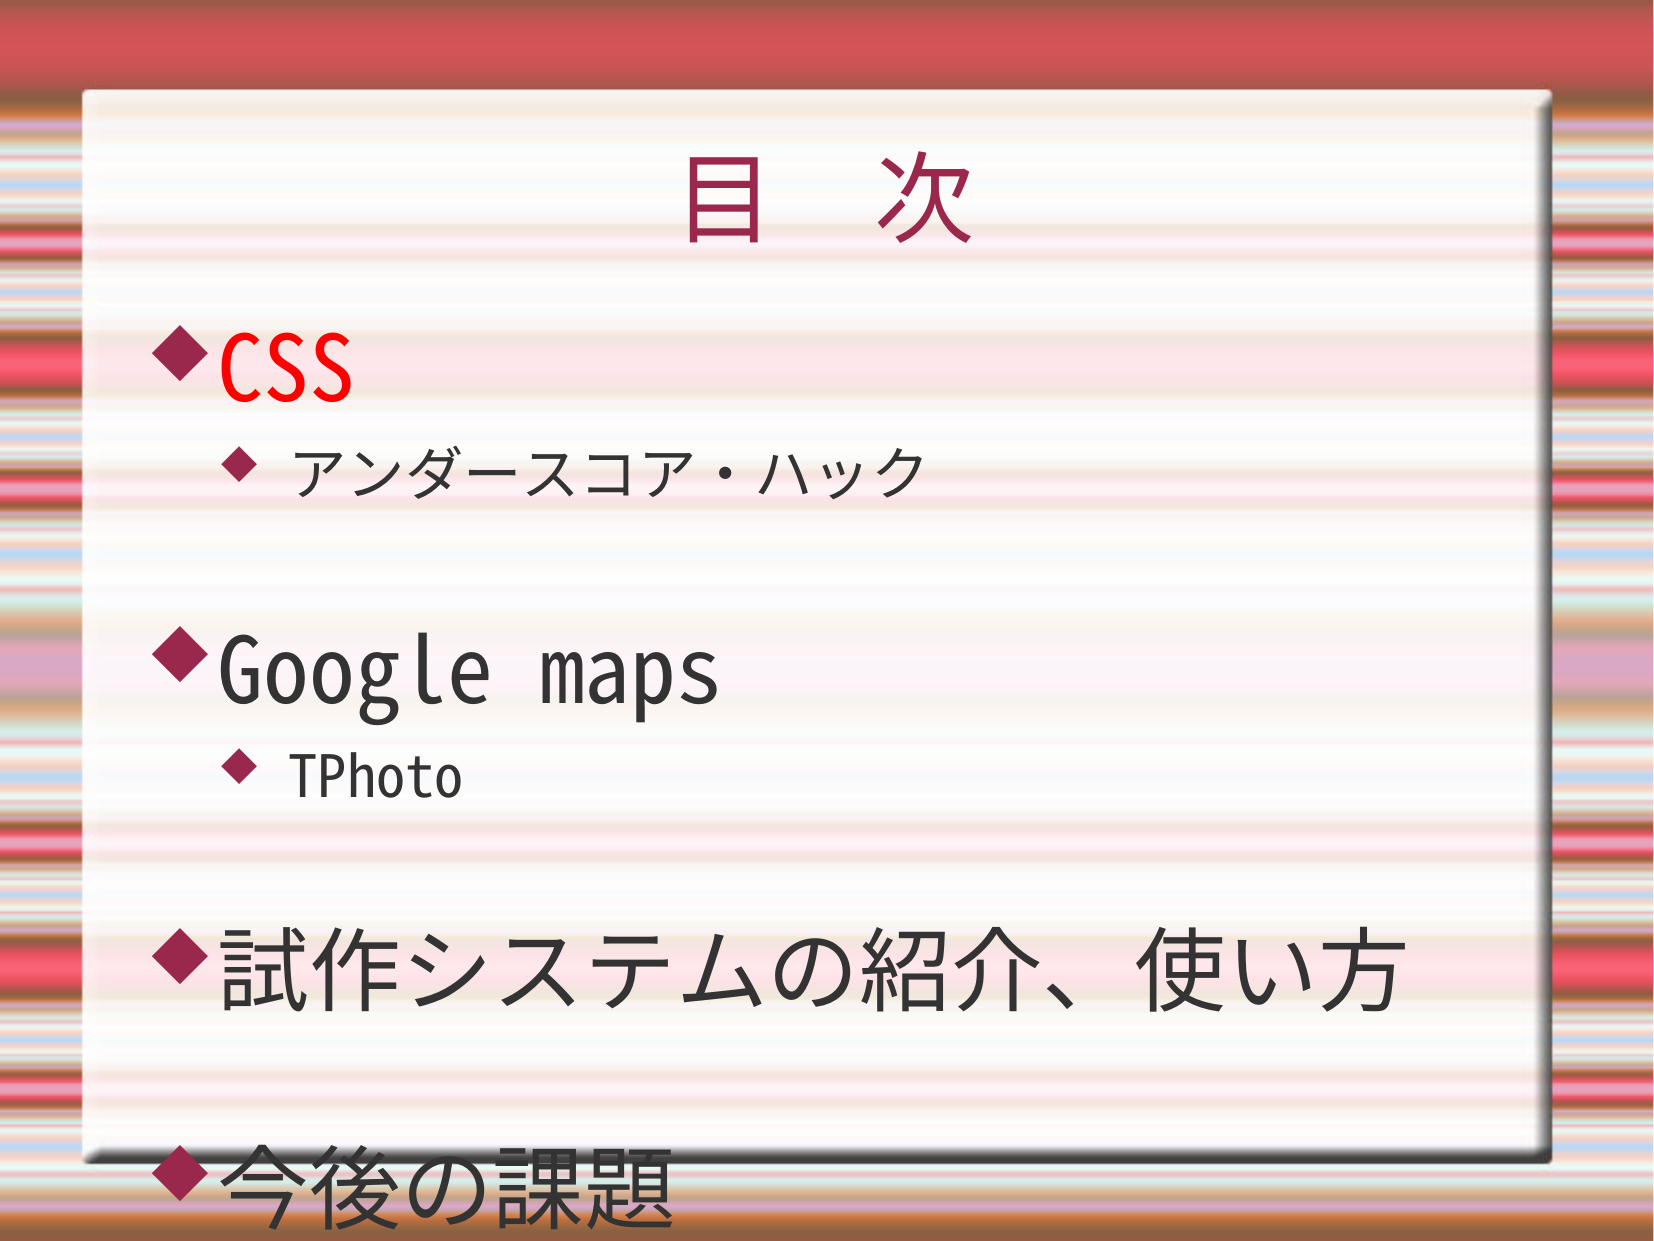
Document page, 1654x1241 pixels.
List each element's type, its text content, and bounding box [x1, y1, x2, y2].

list CSS アンダースコア・ハック Google maps TPhoto 試作システムの紹介、使い方 今後の課題 [134, 295, 1516, 1133]
picture [0, 0, 1654, 1241]
title 目 次 [118, 117, 1531, 266]
